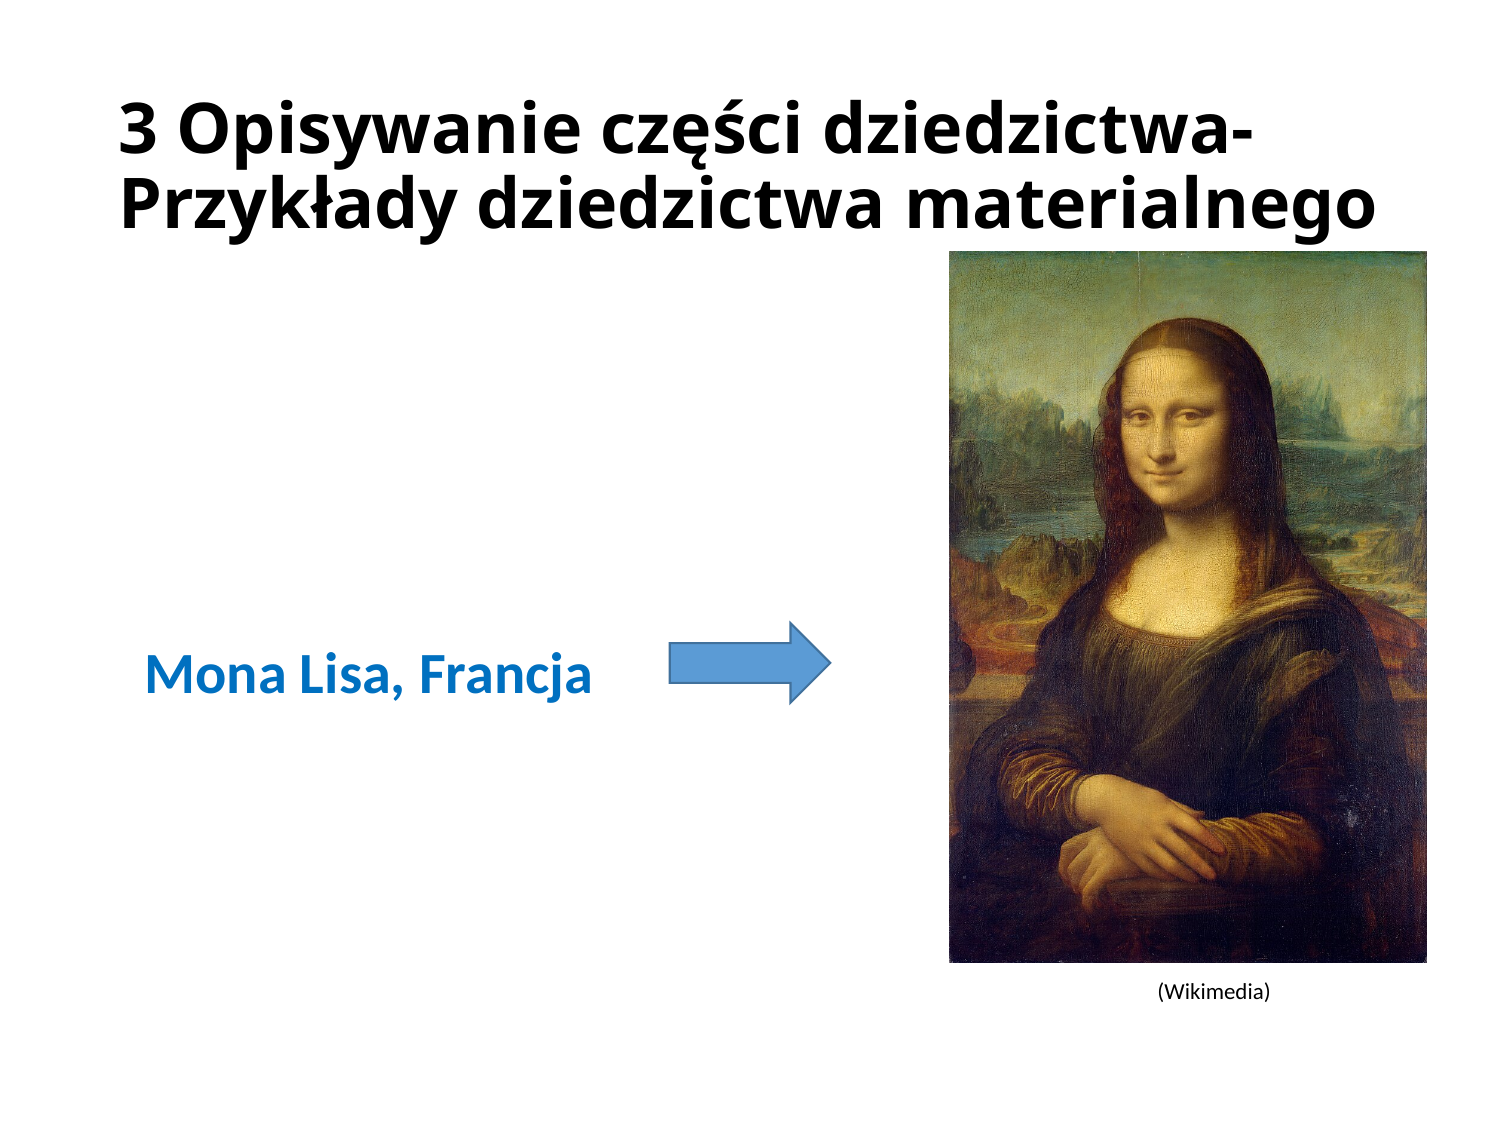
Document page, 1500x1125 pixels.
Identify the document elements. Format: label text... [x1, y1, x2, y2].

title 3 Opisywanie części dziedzictwa- Przykłady dziedzictwa materialnego [103, 59, 1397, 278]
text_box [669, 623, 831, 703]
picture [949, 251, 1427, 963]
list Mona Lisa, Francja (Wikimedia) [103, 320, 1397, 1035]
